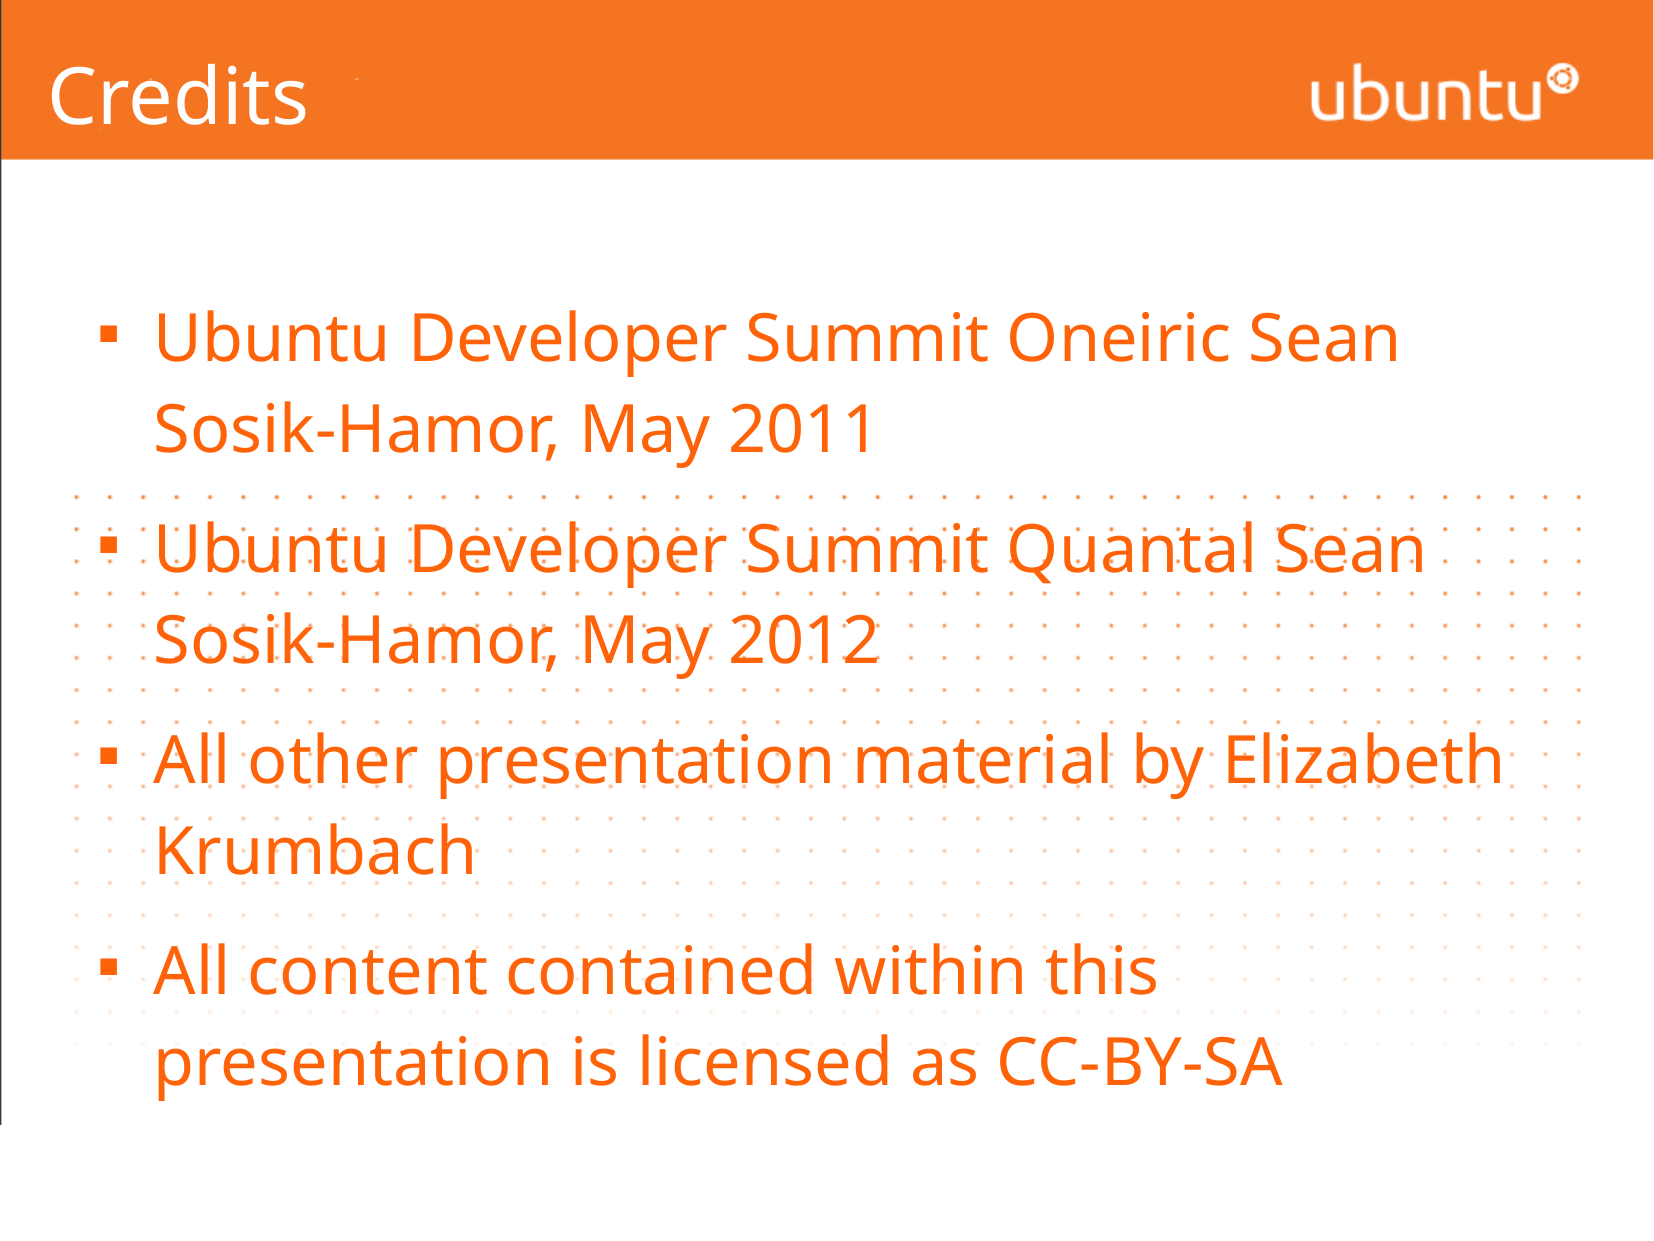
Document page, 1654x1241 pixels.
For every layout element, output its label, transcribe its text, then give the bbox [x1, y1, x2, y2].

title Credits [47, 29, 1276, 158]
picture [0, 0, 1654, 1125]
list Ubuntu Developer Summit Oneiric Sean Sosik-Hamor, May 2011 Ubuntu Developer Summit Quantal Sean Sosik-Hamor, May 2012 All other presentation material by Elizabeth Krumbach All content contained within this presentation is licensed as CC-BY-SA [82, 290, 1571, 1109]
